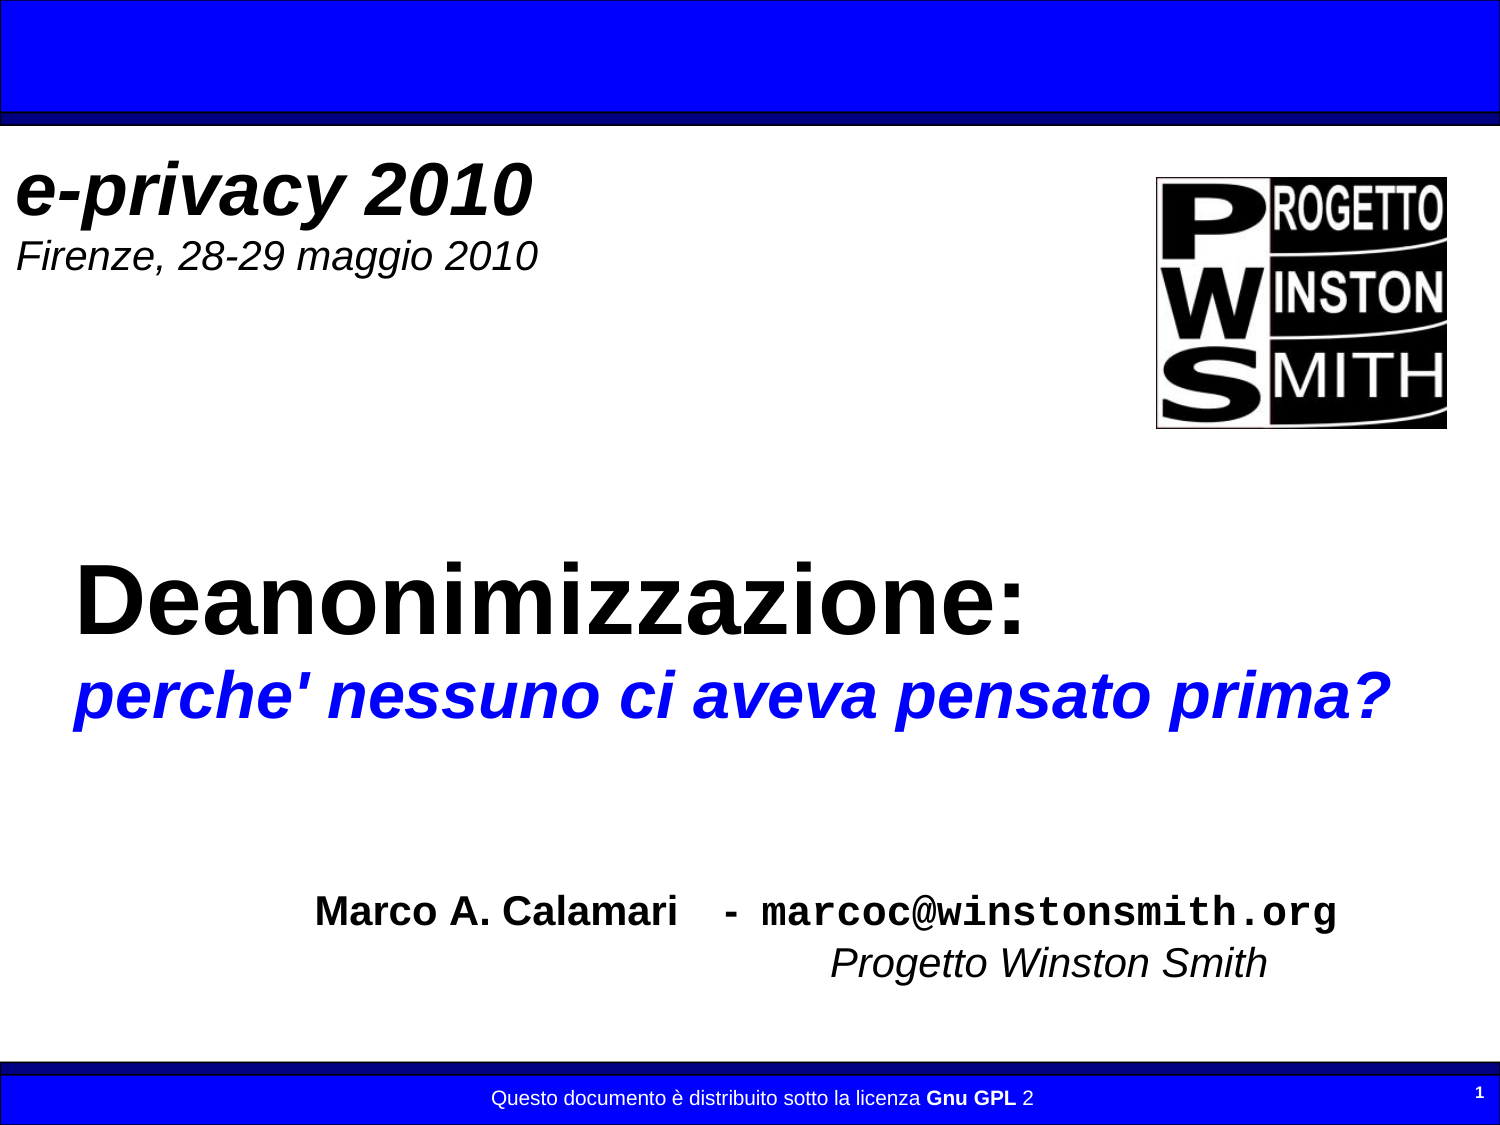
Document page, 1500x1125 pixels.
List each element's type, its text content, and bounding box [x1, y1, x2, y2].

picture [1156, 177, 1447, 429]
text_box Deanonimizzazione: perche' nessuno ci aveva pensato prima? [59, 531, 1477, 974]
text_box Marco A. Calamari - marcoc@winstonsmith.org Progetto Winston Smith [314, 974, 1459, 1039]
text_box [3, 3, 265, 112]
text_box e-privacy 2010 Firenze, 28-29 maggio 2010 [0, 135, 1064, 322]
